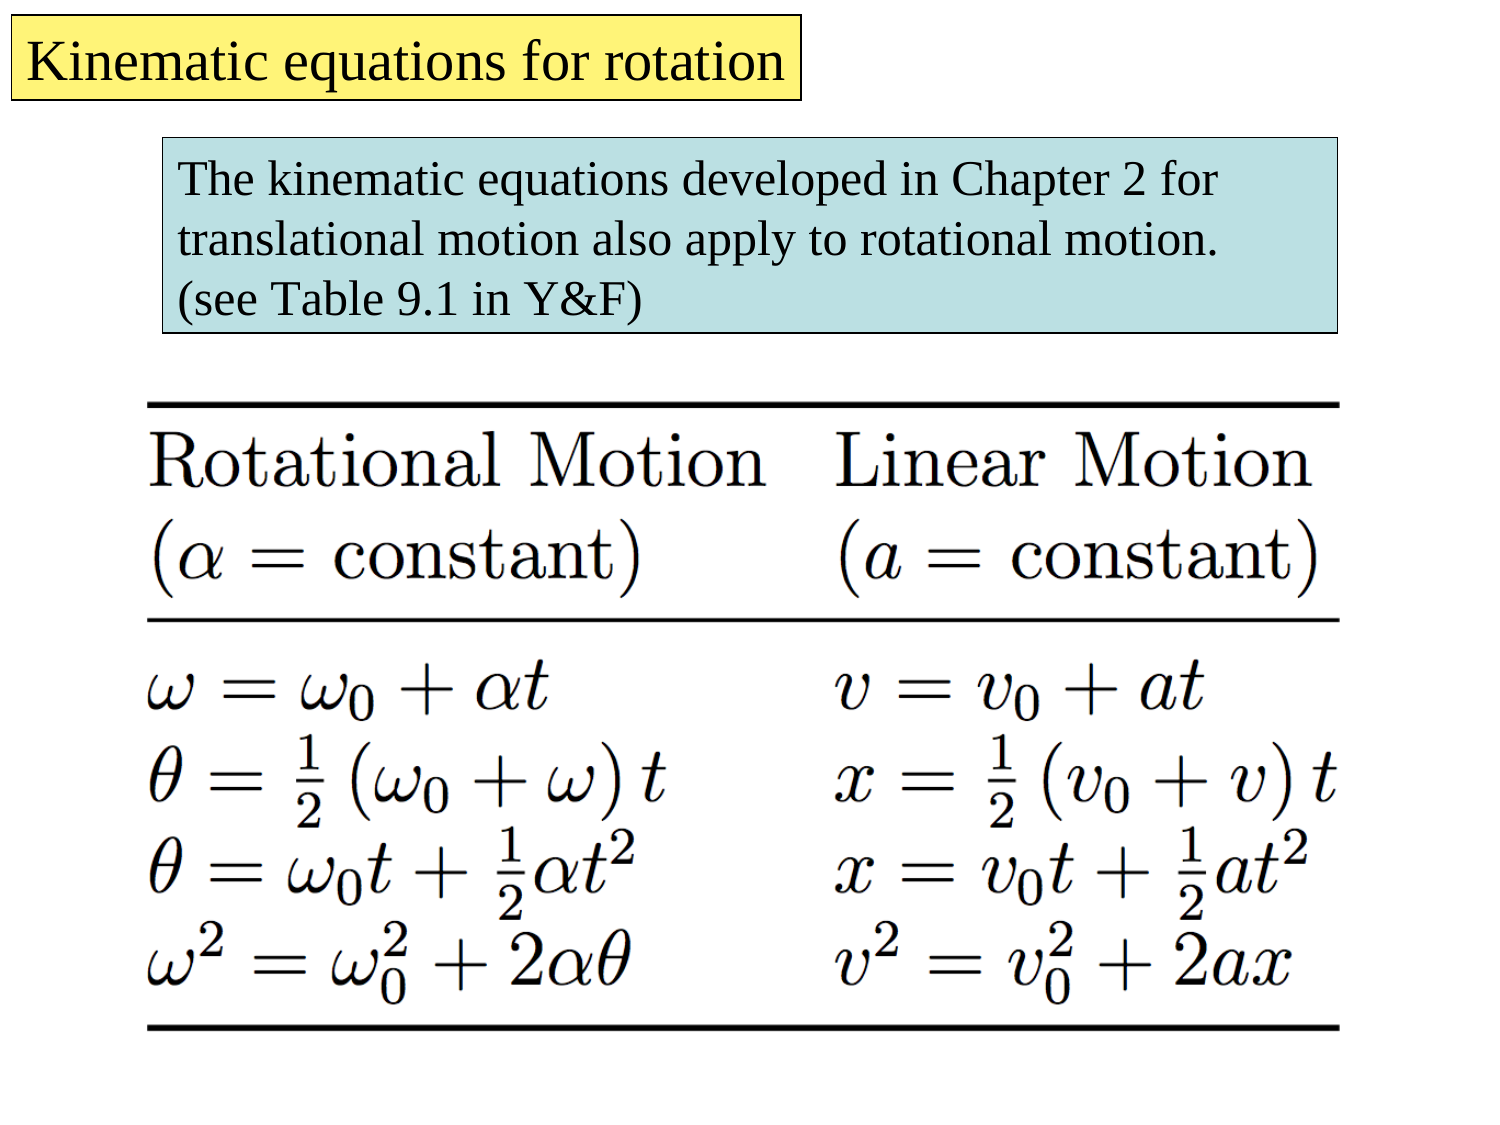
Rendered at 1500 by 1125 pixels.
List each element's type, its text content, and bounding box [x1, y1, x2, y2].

picture [112, 374, 1388, 1055]
text_box Kinematic equations for rotation [11, 14, 802, 101]
text_box The kinematic equations developed in Chapter 2 for translational motion also apply to rotational motion. (see Table 9.1 in Y&F) [162, 137, 1338, 333]
